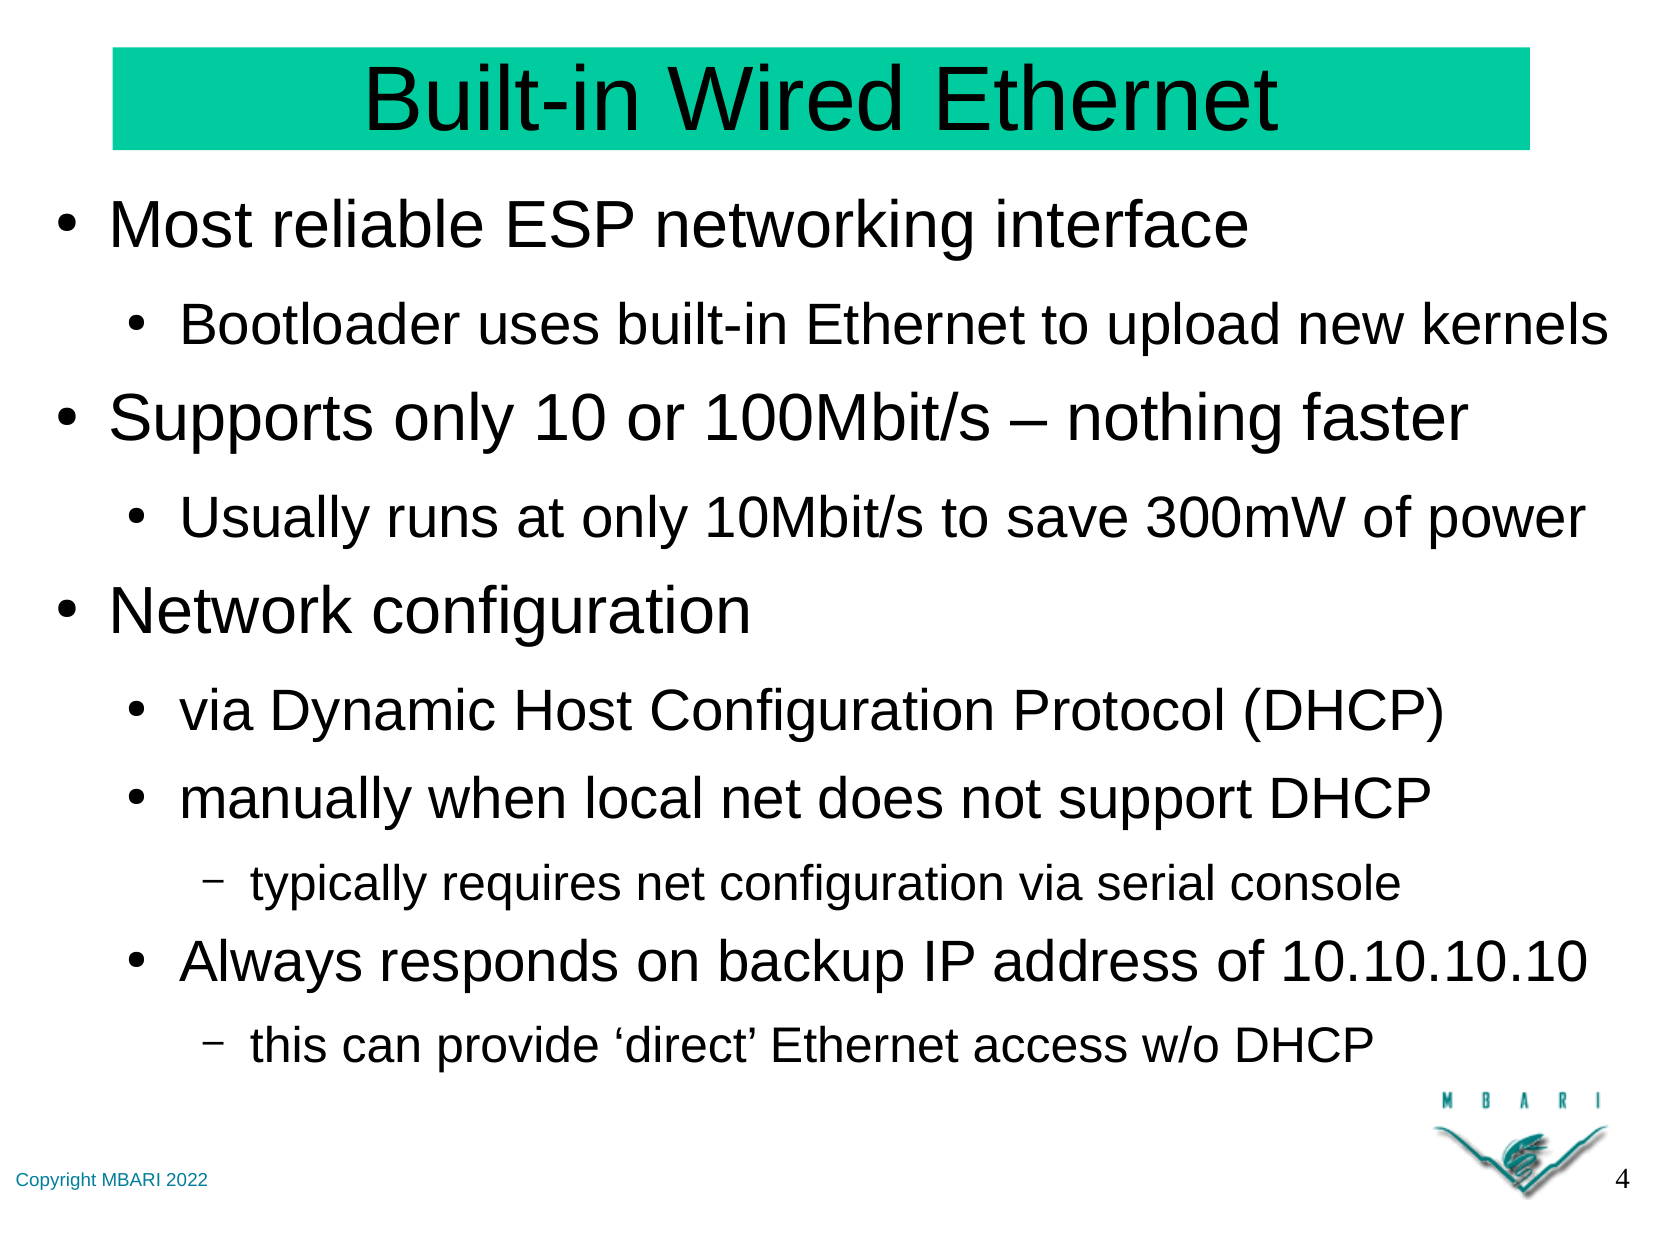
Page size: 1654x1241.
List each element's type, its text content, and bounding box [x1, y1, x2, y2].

picture [1426, 1126, 1613, 1200]
list Most reliable ESP networking interface Bootloader uses built-in Ethernet to upload new kernels Supports only 10 or 100Mbit/s – nothing faster Usually runs at only 10Mbit/s to save 300mW of power Network configuration via Dynamic Host Configuration Protocol (DHCP) manually when local net does not support DHCP typically requires net configuration via serial console Always responds on backup IP address of 10.10.10.10 this can provide ‘direct’ Ethernet access w/o DHCP [37, 187, 1613, 1126]
title Built-in Wired Ethernet [112, 47, 1530, 151]
